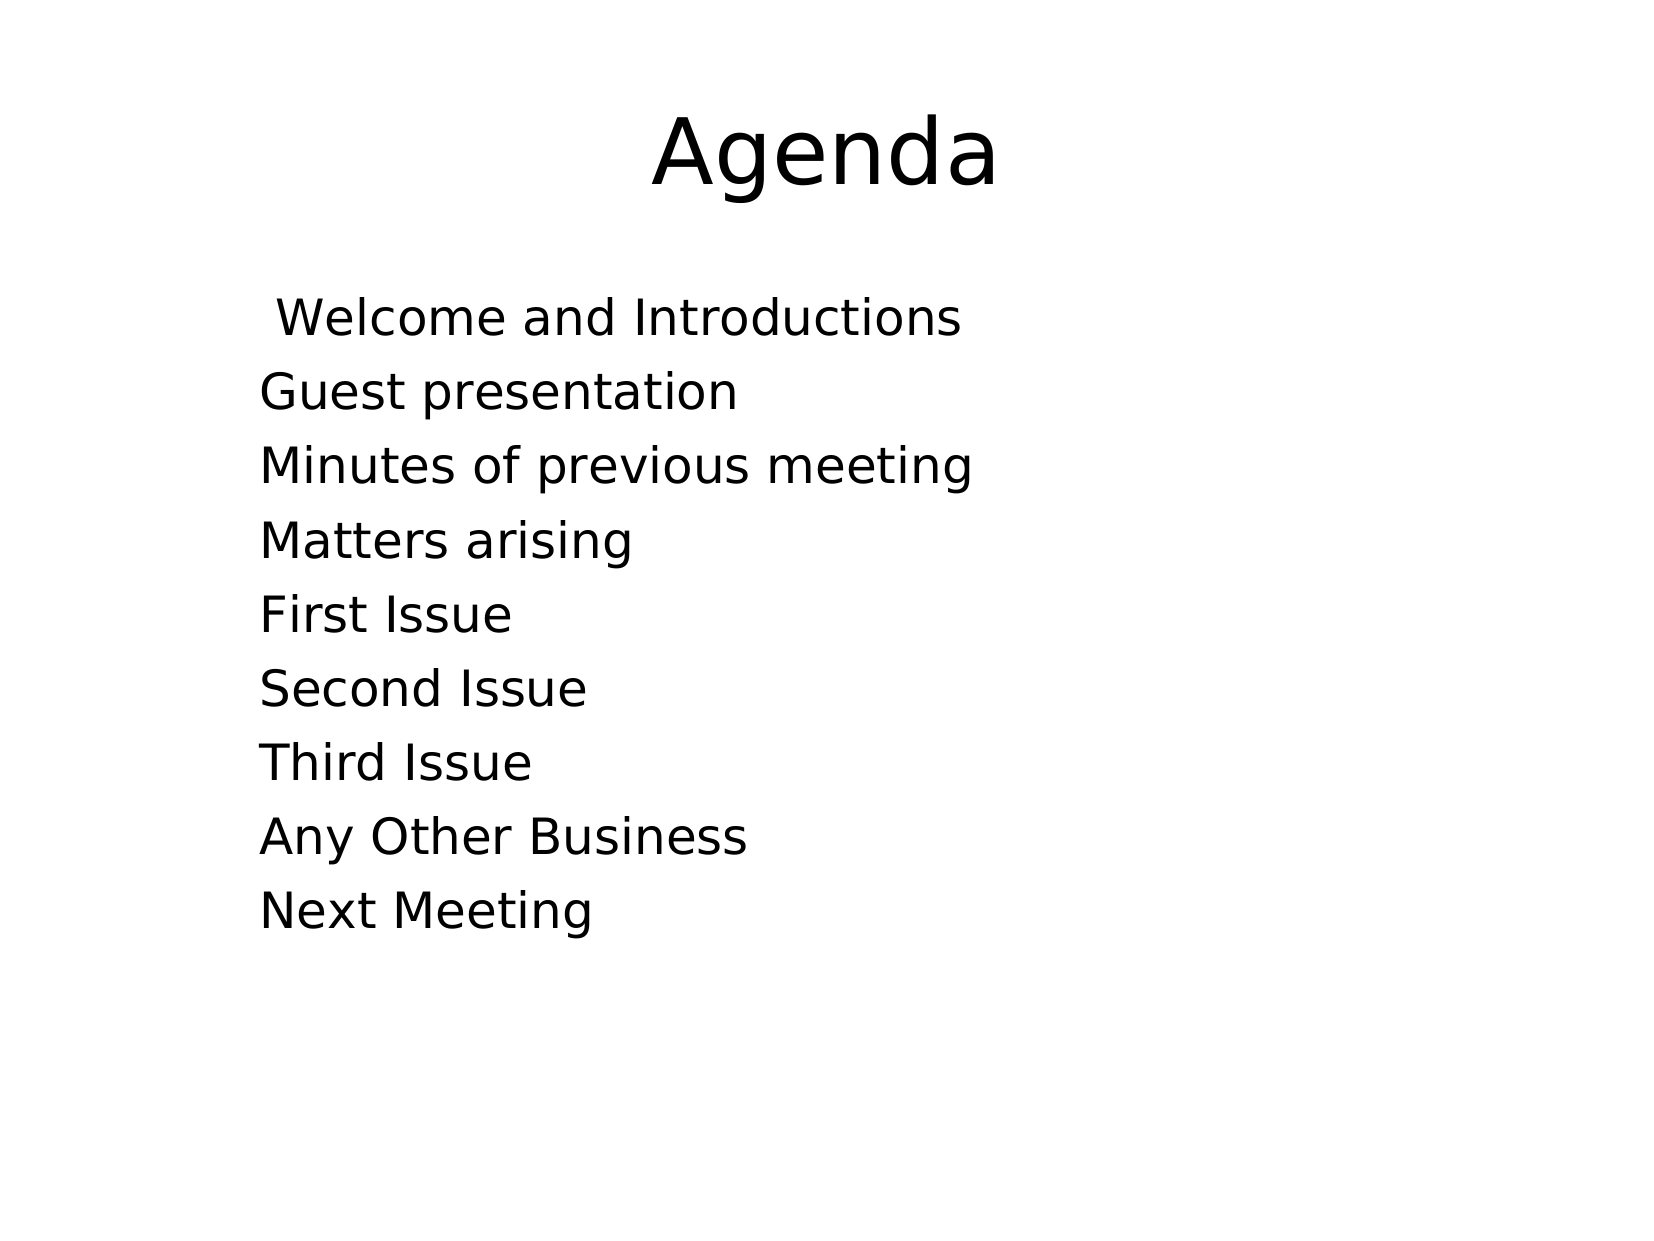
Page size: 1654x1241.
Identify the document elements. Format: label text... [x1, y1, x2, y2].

title Agenda [82, 56, 1571, 250]
list Welcome and Introductions Guest presentation Minutes of previous meeting Matters arising First Issue Second Issue Third Issue Any Other Business Next Meeting [82, 290, 1571, 1094]
